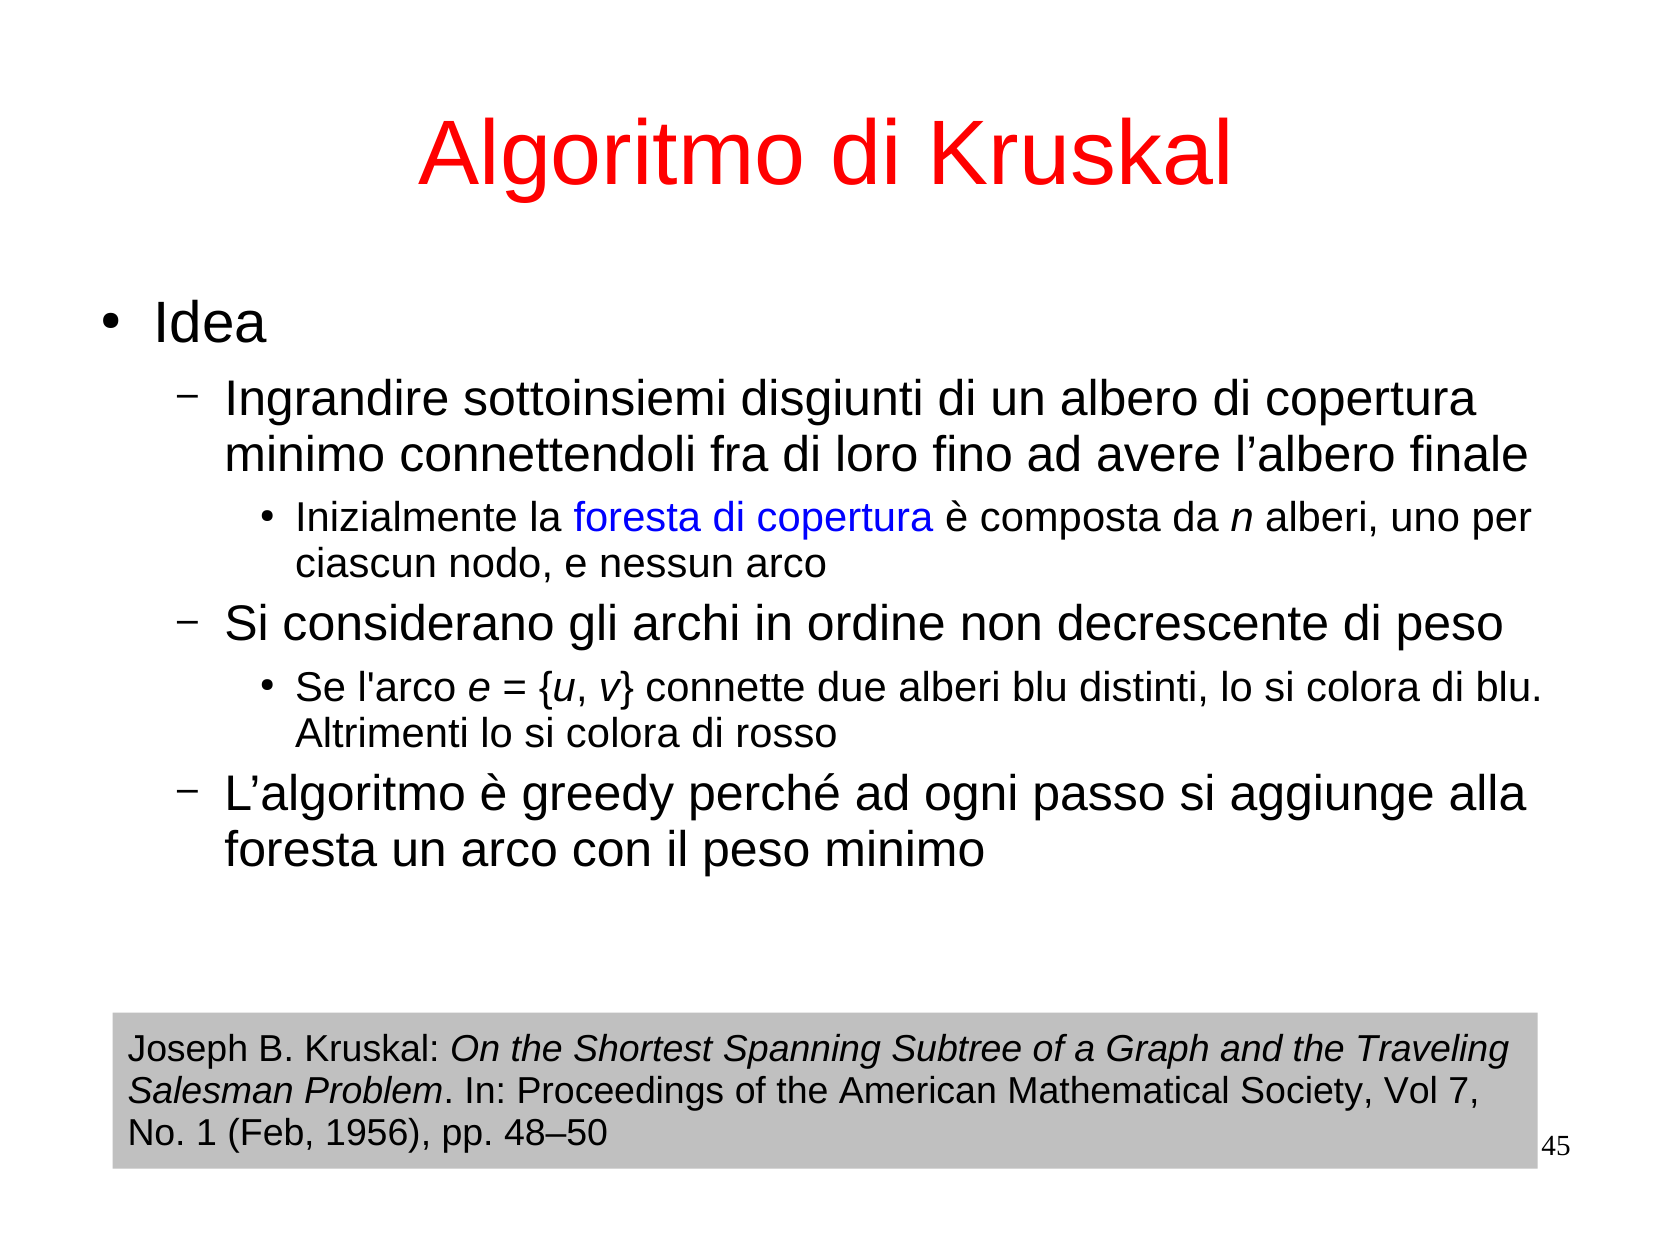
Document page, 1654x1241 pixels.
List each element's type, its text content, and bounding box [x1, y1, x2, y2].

list Idea Ingrandire sottoinsiemi disgiunti di un albero di copertura minimo connettendoli fra di loro fino ad avere l’albero finale Inizialmente la foresta di copertura è composta da n alberi, uno per ciascun nodo, e nessun arco Si considerano gli archi in ordine non decrescente di peso Se l'arco e = {u, v} connette due alberi blu distinti, lo si colora di blu. Altrimenti lo si colora di rosso L’algoritmo è greedy perché ad ogni passo si aggiunge alla foresta un arco con il peso minimo [82, 290, 1571, 1109]
text_box Joseph B. Kruskal: On the Shortest Spanning Subtree of a Graph and the Traveling Salesman Problem. In: Proceedings of the American Mathematical Society, Vol 7, No. 1 (Feb, 1956), pp. 48–50 [112, 1012, 1538, 1169]
title Algoritmo di Kruskal [82, 49, 1571, 257]
